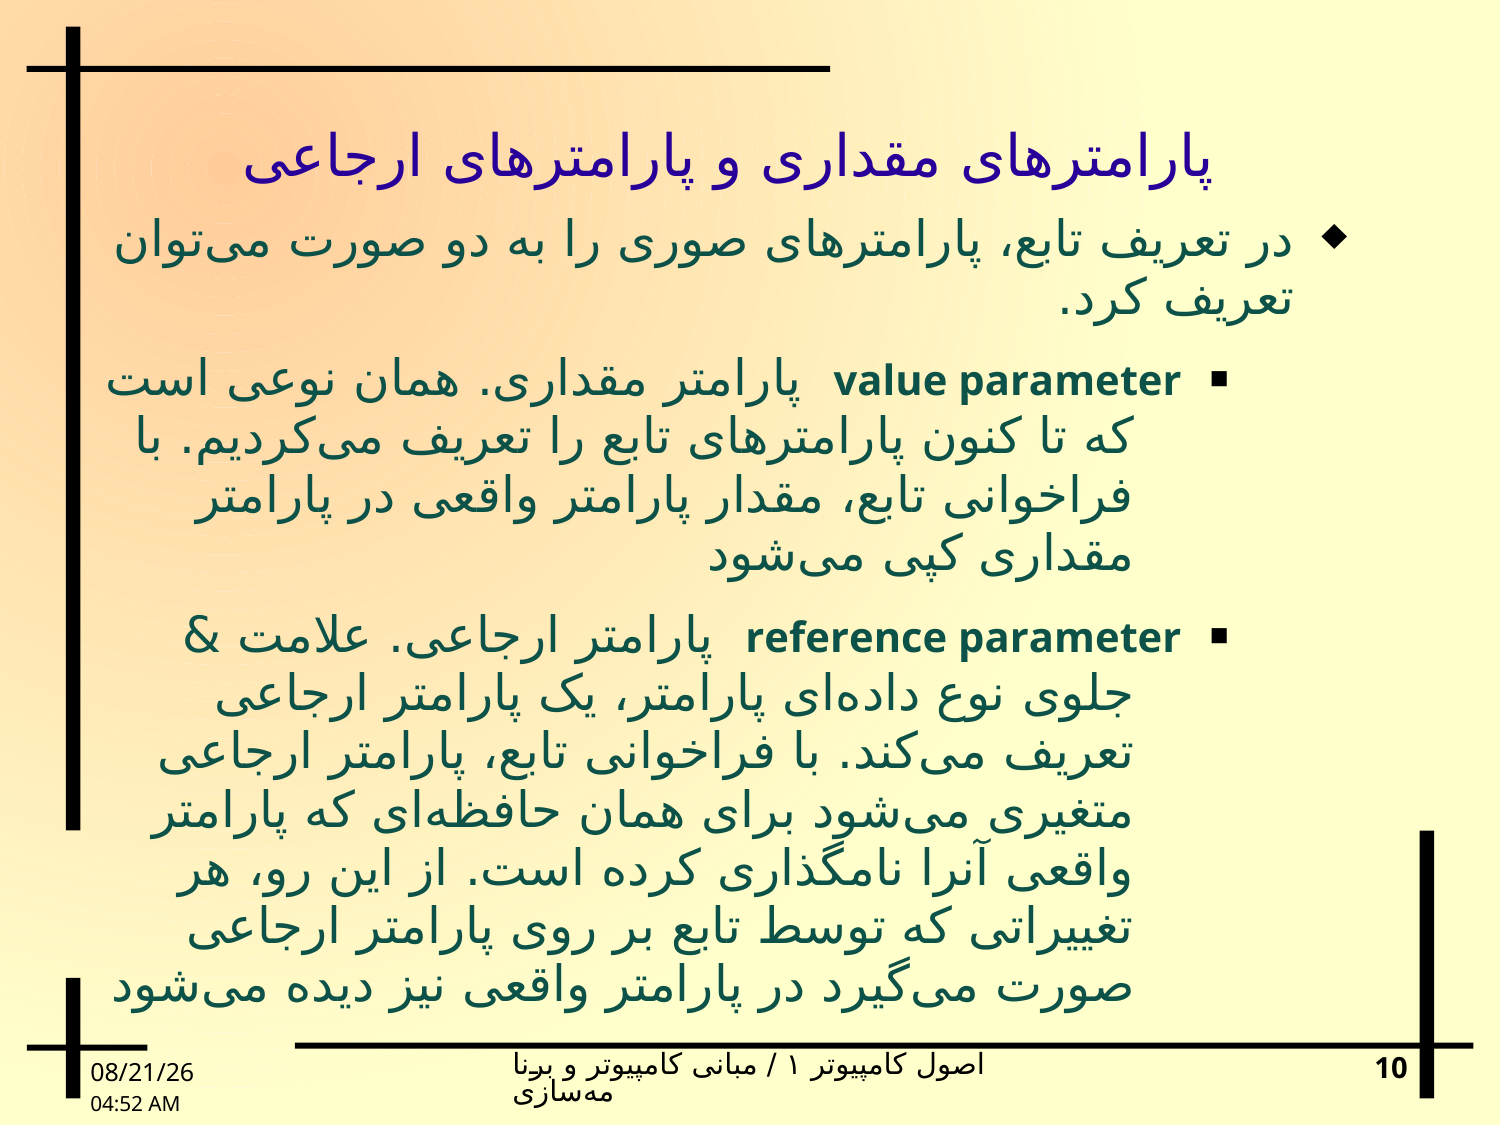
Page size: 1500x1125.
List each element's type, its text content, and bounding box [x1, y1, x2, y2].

title پارامترهای مقداری و پارامترهای ارجاعی [113, 96, 1344, 210]
list در تعریف تابع، پارامترهای صوری را به دو صورت می‌توان تعریف کرد. value parameter پارامتر مقداری. همان نوعی است که تا کنون پارامترهای تابع را تعریف می‌کردیم. با فراخوانی تابع، مقدار پارامتر واقعی در پارامتر مقداری کپی می‌شود reference parameter پارامتر ارجاعی. علامت & جلوی نوع داده‌ای پارامتر، یک پارامتر ارجاعی تعریف می‌کند. با فراخوانی تابع، پارامتر ارجاعی متغیری می‌شود برای همان حافظه‌ای که پارامتر واقعی آنرا نامگذاری کرده است. از این رو، هر تغییراتی که توسط تابع بر روی پارامتر ارجاعی صورت می‌گیرد در پارامتر واقعی نیز دیده می‌شود [105, 210, 1419, 1039]
